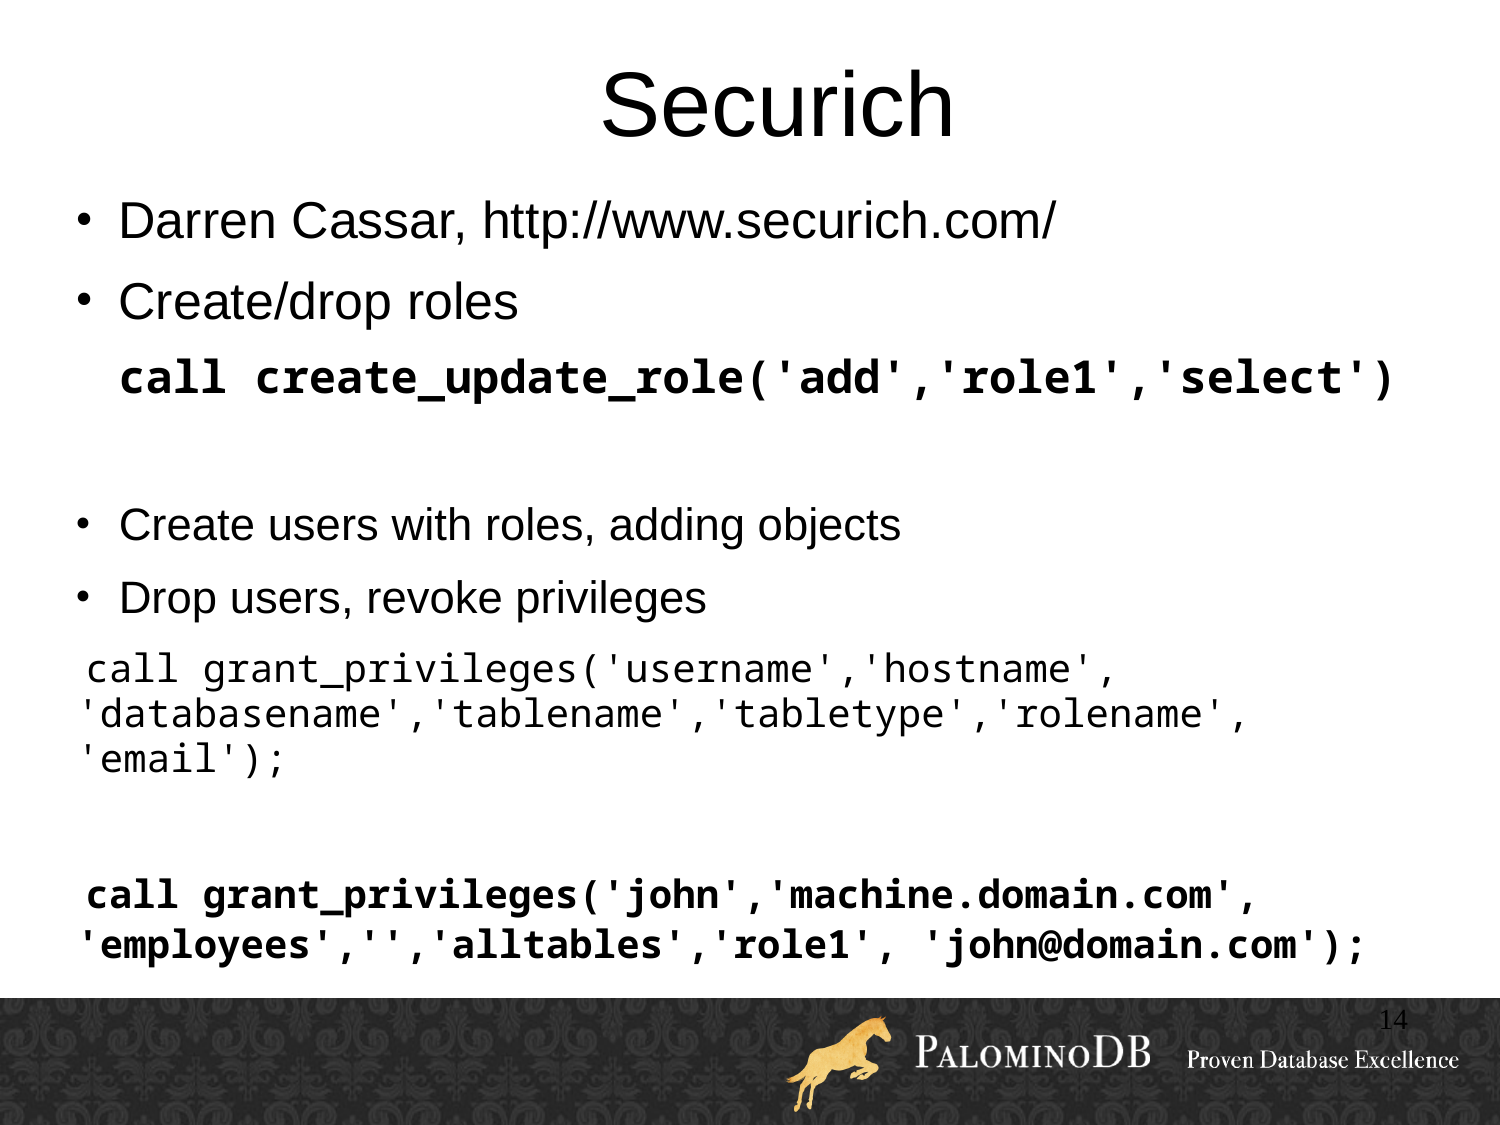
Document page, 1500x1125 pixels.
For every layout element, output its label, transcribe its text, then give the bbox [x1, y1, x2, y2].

picture [0, 998, 1500, 1125]
list Darren Cassar, http://www.securich.com/ Create/drop roles call create_update_role('add','role1','select') Create users with roles, adding objects Drop users, revoke privileges call grant_privileges('username','hostname', 'databasename','tablename','tabletype','rolename', 'email'); call grant_privileges('john','machine.domain.com', 'employees','','alltables','role1', 'john@domain.com'); [75, 187, 1453, 976]
title Securich [112, 37, 1445, 173]
